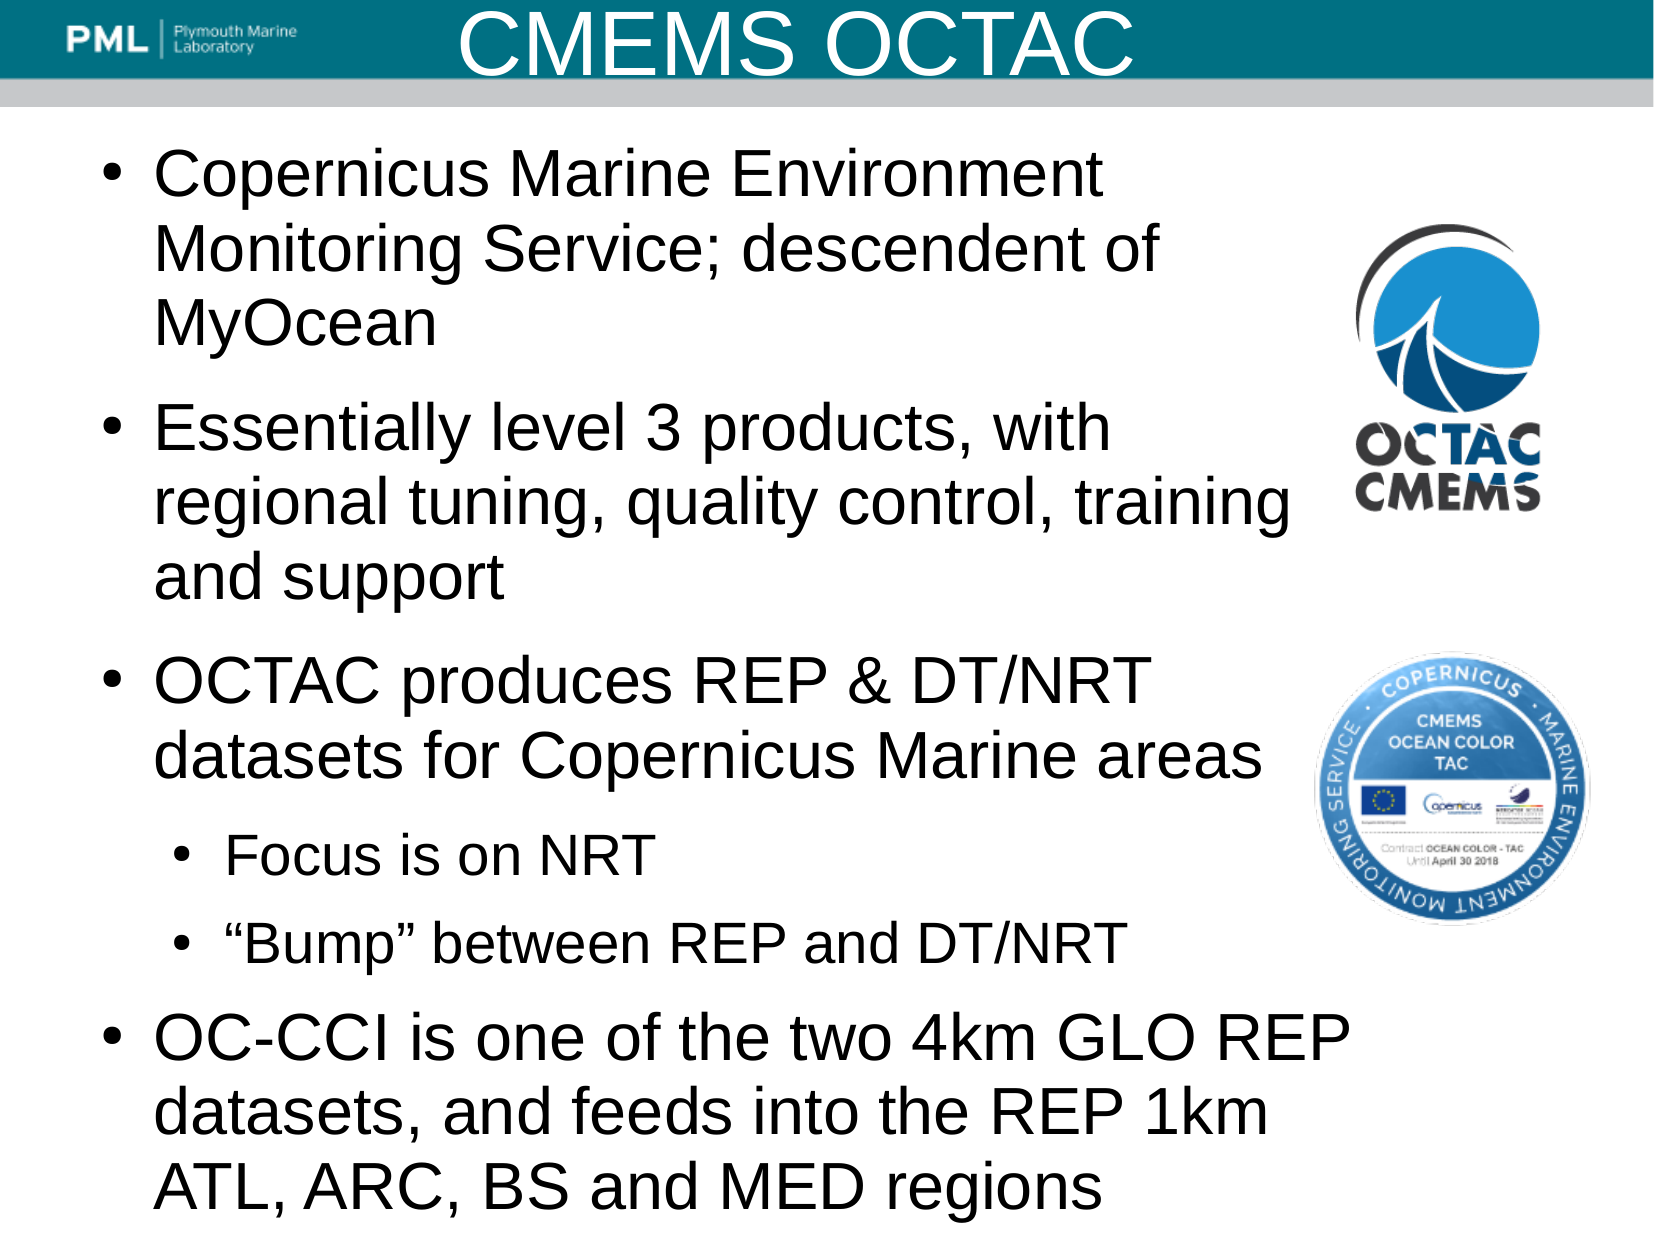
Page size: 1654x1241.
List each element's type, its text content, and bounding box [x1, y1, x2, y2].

picture [1328, 206, 1565, 529]
picture [0, 0, 1654, 107]
picture [1312, 649, 1595, 929]
title CMEMS OCTAC [324, 0, 1270, 96]
list Copernicus Marine Environment Monitoring Service; descendent of MyOcean Essentially level 3 products, with regional tuning, quality control, training and support OCTAC produces REP & DT/NRT datasets for Copernicus Marine areas Focus is on NRT “Bump” between REP and DT/NRT OC-CCI is one of the two 4km GLO REP datasets, and feeds into the REP 1km ATL, ARC, BS and MED regions [82, 135, 1359, 1225]
